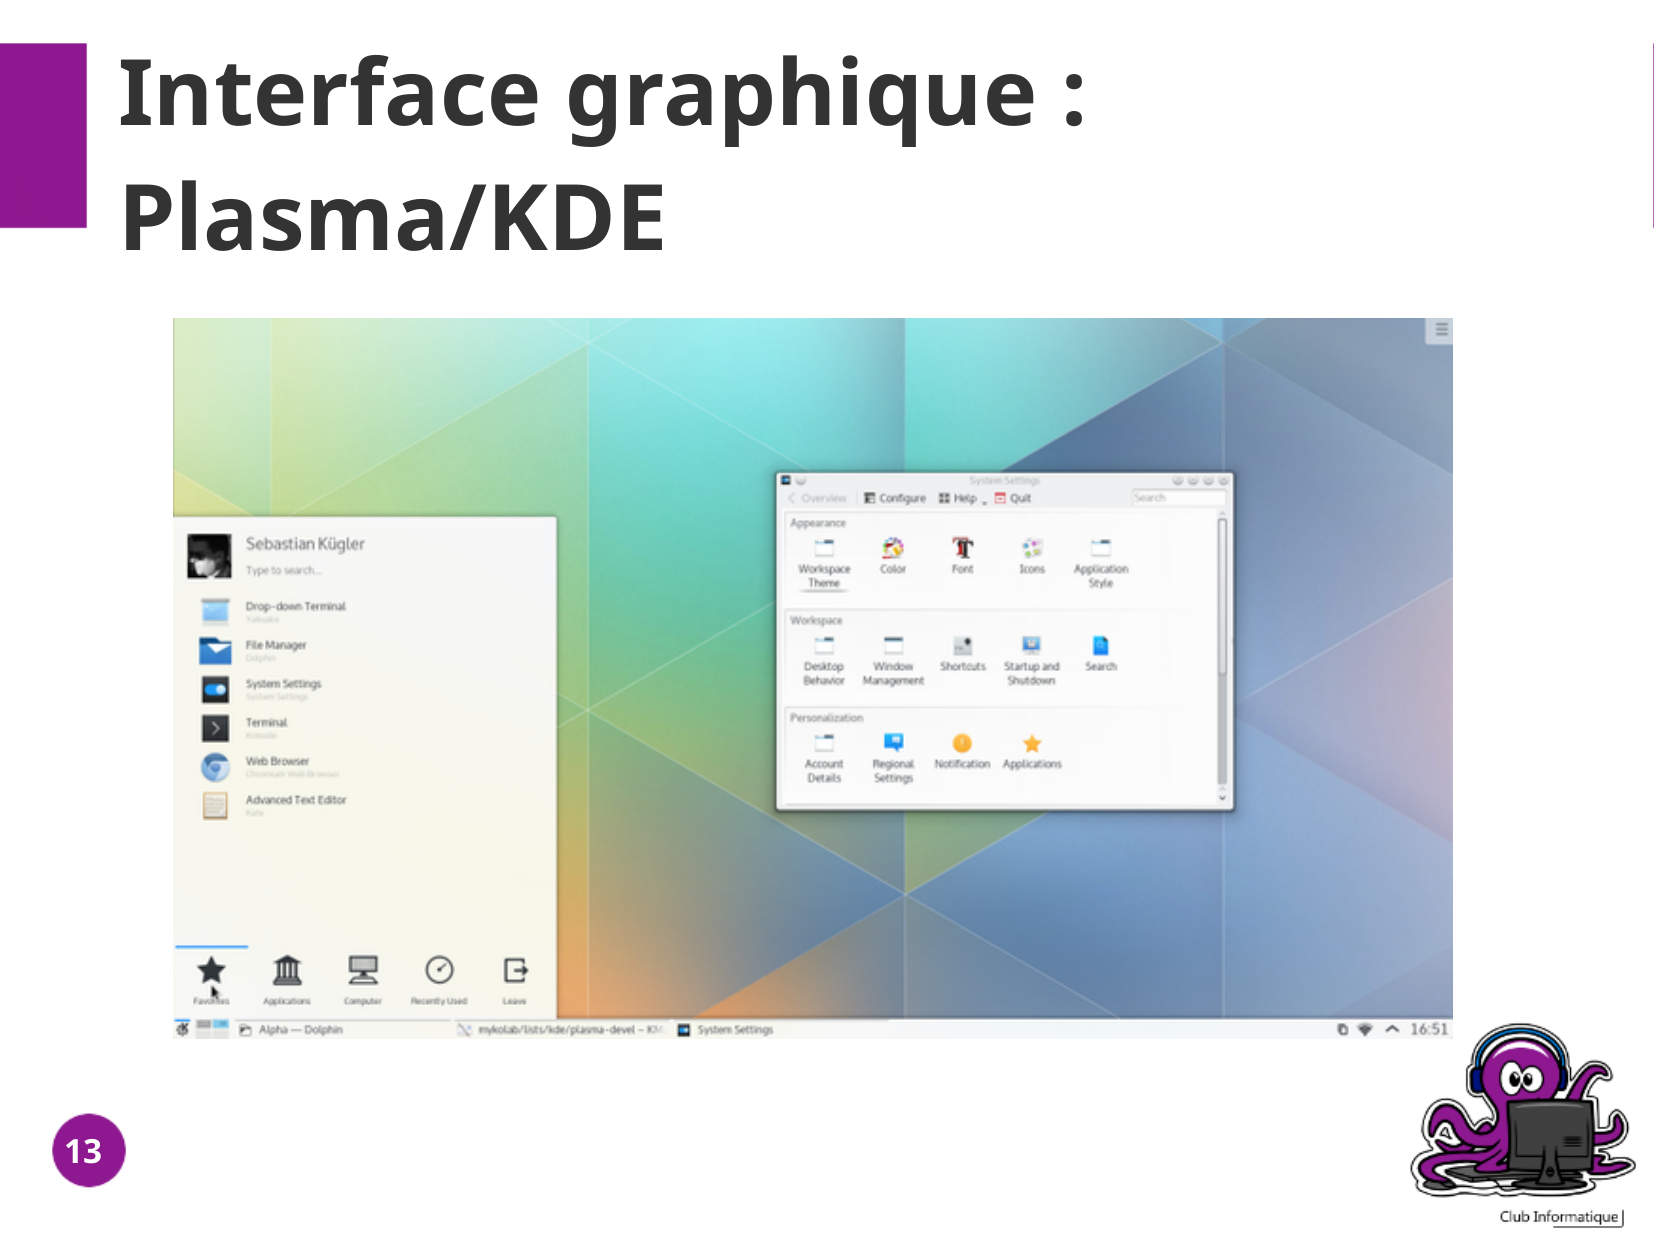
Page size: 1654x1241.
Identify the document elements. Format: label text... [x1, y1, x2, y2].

title Interface graphique : Plasma/KDE [118, 27, 1571, 278]
picture [0, 0, 1654, 1241]
